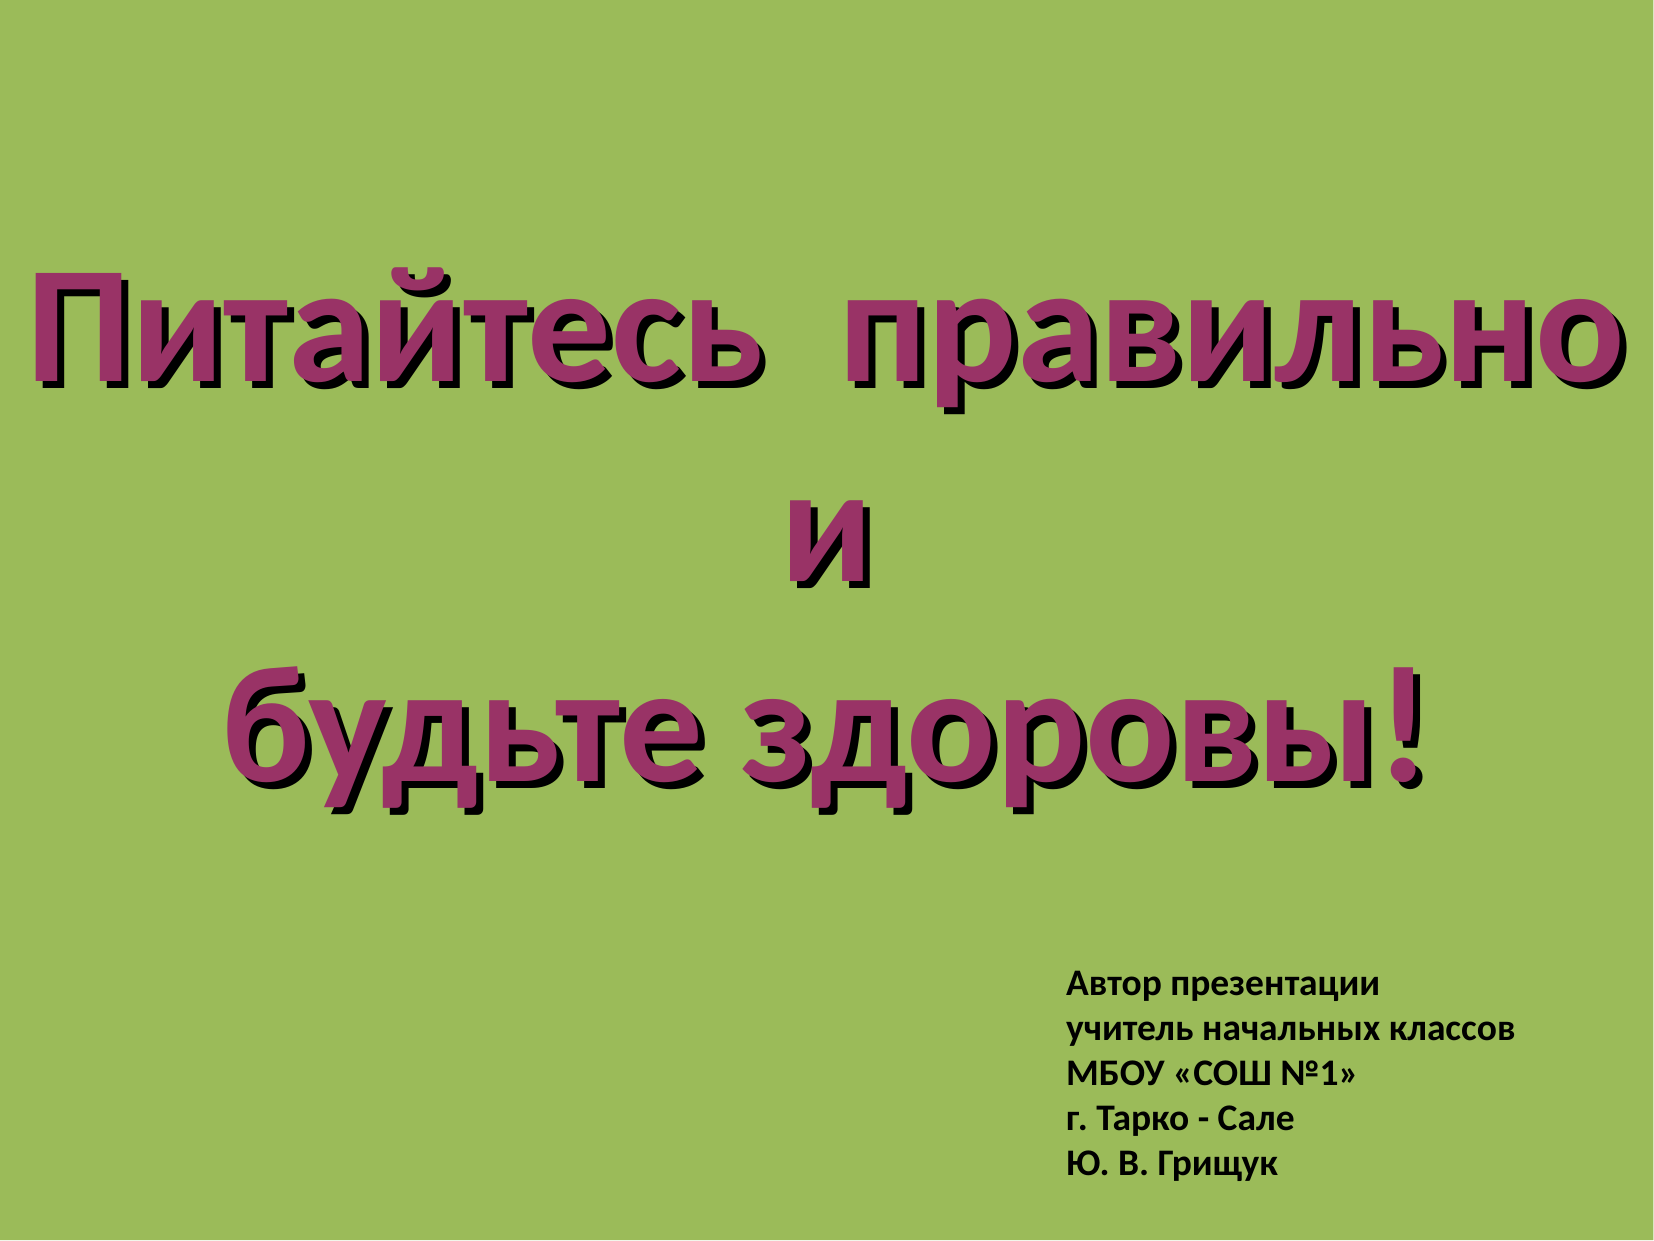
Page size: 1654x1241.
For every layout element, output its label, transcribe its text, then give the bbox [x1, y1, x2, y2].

title Питайтесь правильно и будьте здоровы! [0, 0, 1654, 1241]
text_box Автор презентации учитель начальных классов МБОУ «СОШ №1» г. Тарко - Сале Ю. В. Грищук [1051, 951, 1654, 1219]
